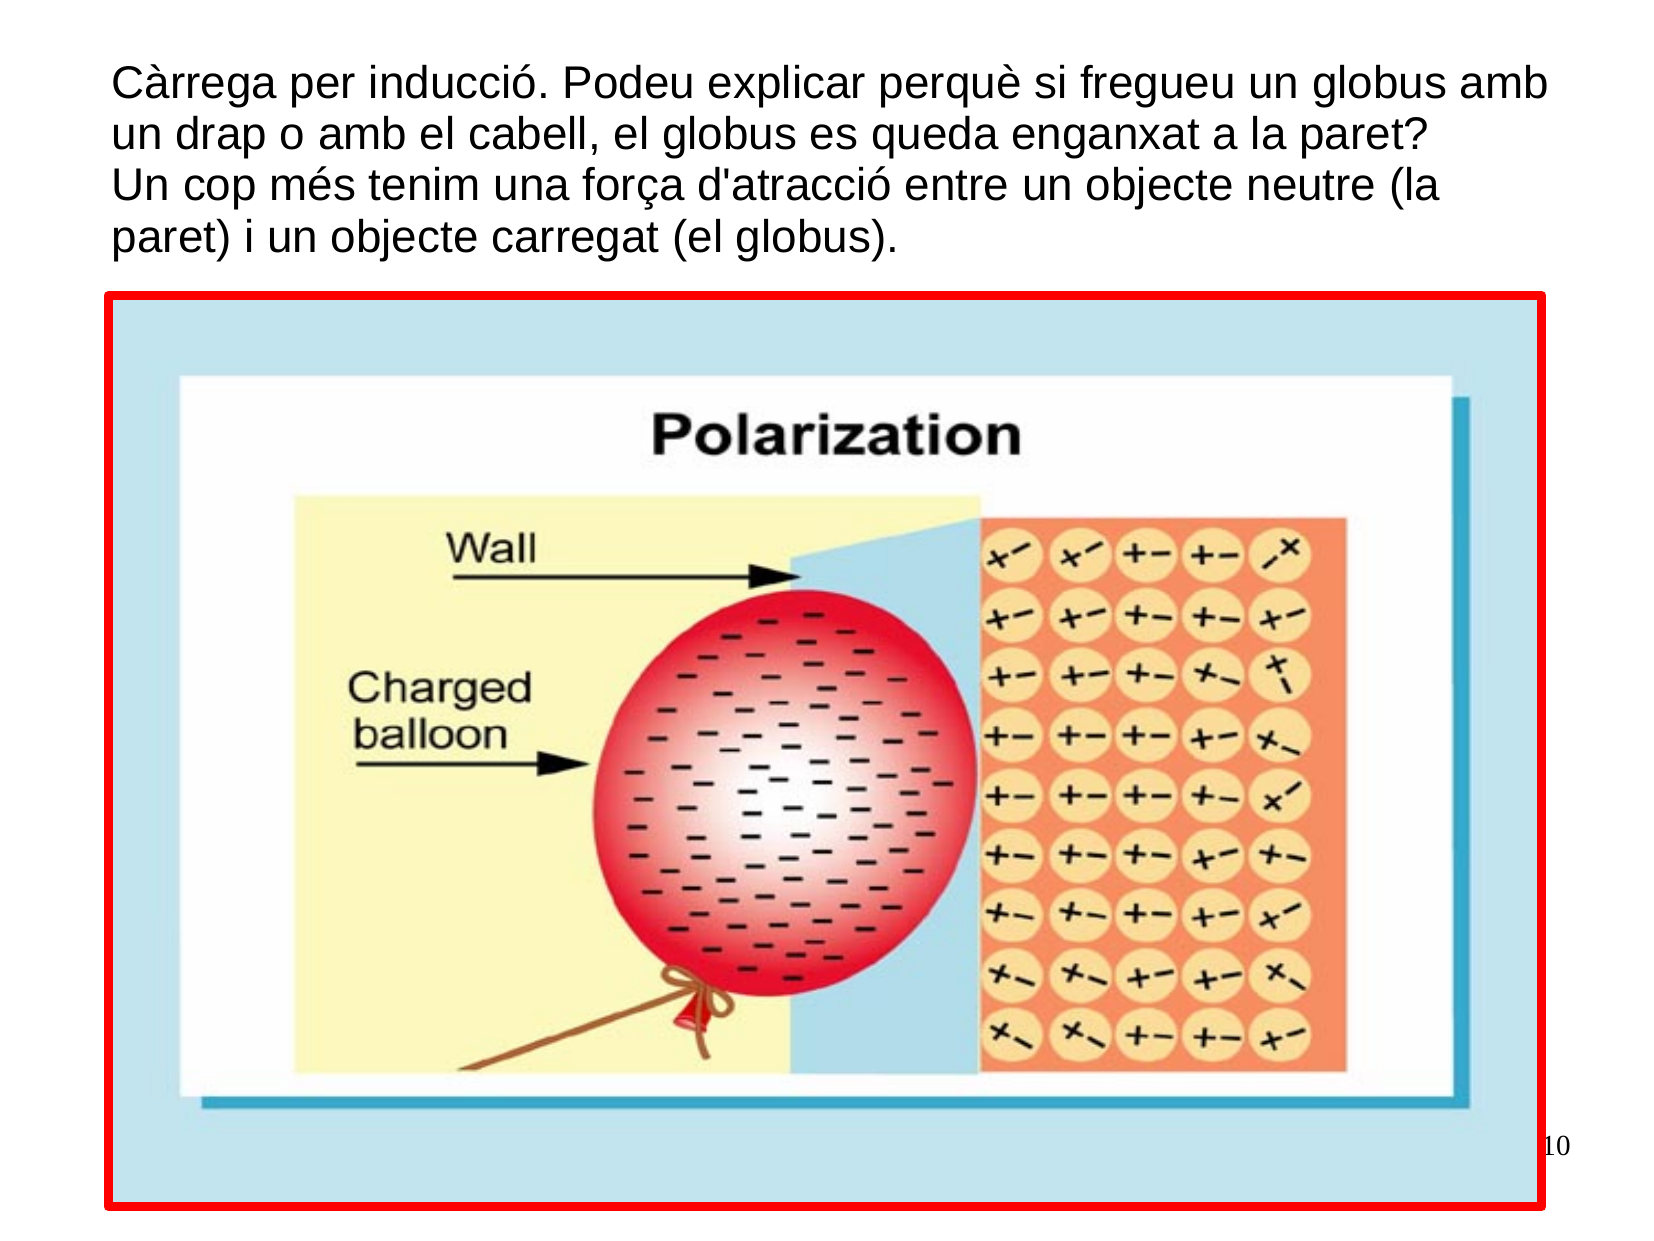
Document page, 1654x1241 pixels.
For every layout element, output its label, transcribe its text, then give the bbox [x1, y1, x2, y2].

text_box Càrrega per inducció. Podeu explicar perquè si fregueu un globus amb un drap o amb el cabell, el globus es queda enganxat a la paret? Un cop més tenim una força d'atracció entre un objecte neutre (la paret) i un objecte carregat (el globus). [97, 49, 1565, 270]
picture [112, 300, 1538, 1203]
